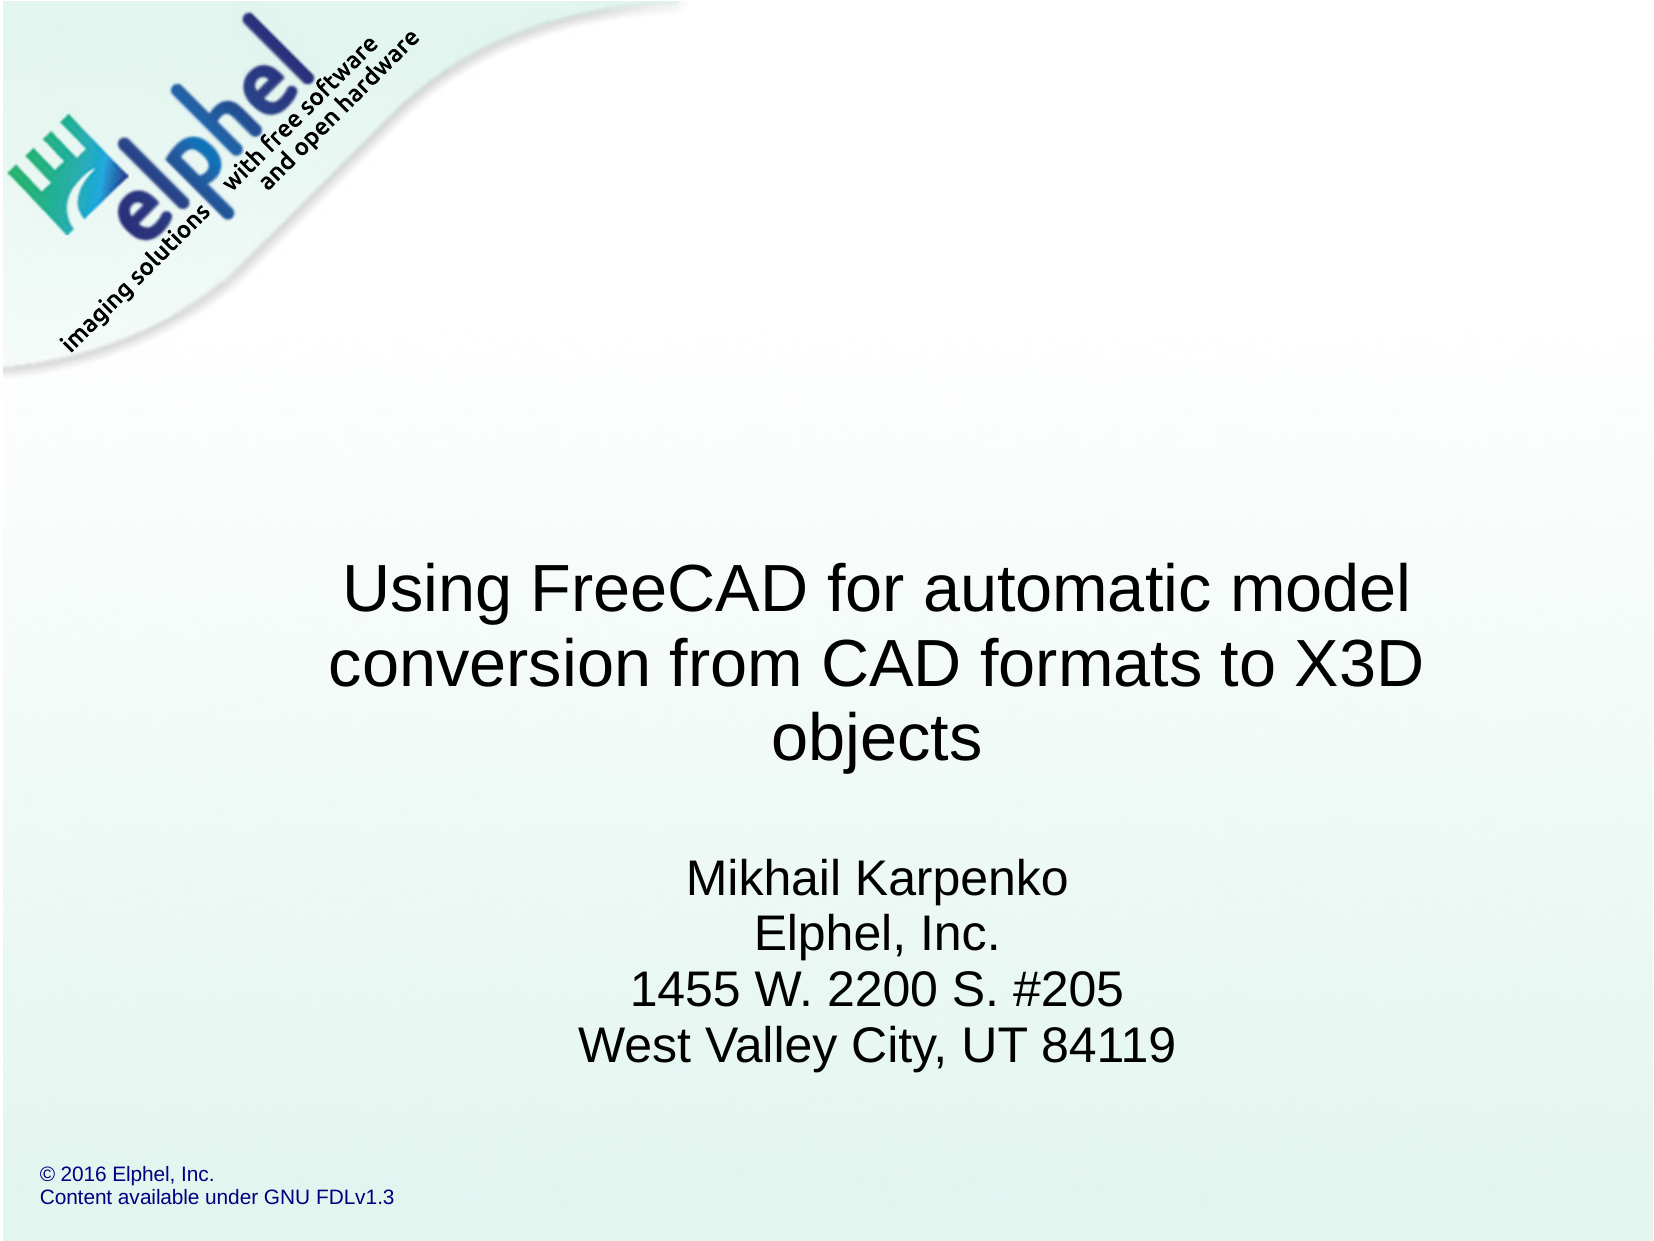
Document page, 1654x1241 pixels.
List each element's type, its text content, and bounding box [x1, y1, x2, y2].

text_box Using FreeCAD for automatic model conversion from CAD formats to X3D objects Mikhail Karpenko Elphel, Inc. 1455 W. 2200 S. #205 West Valley City, UT 84119 [217, 468, 1538, 1083]
picture [3, 1, 1654, 1241]
